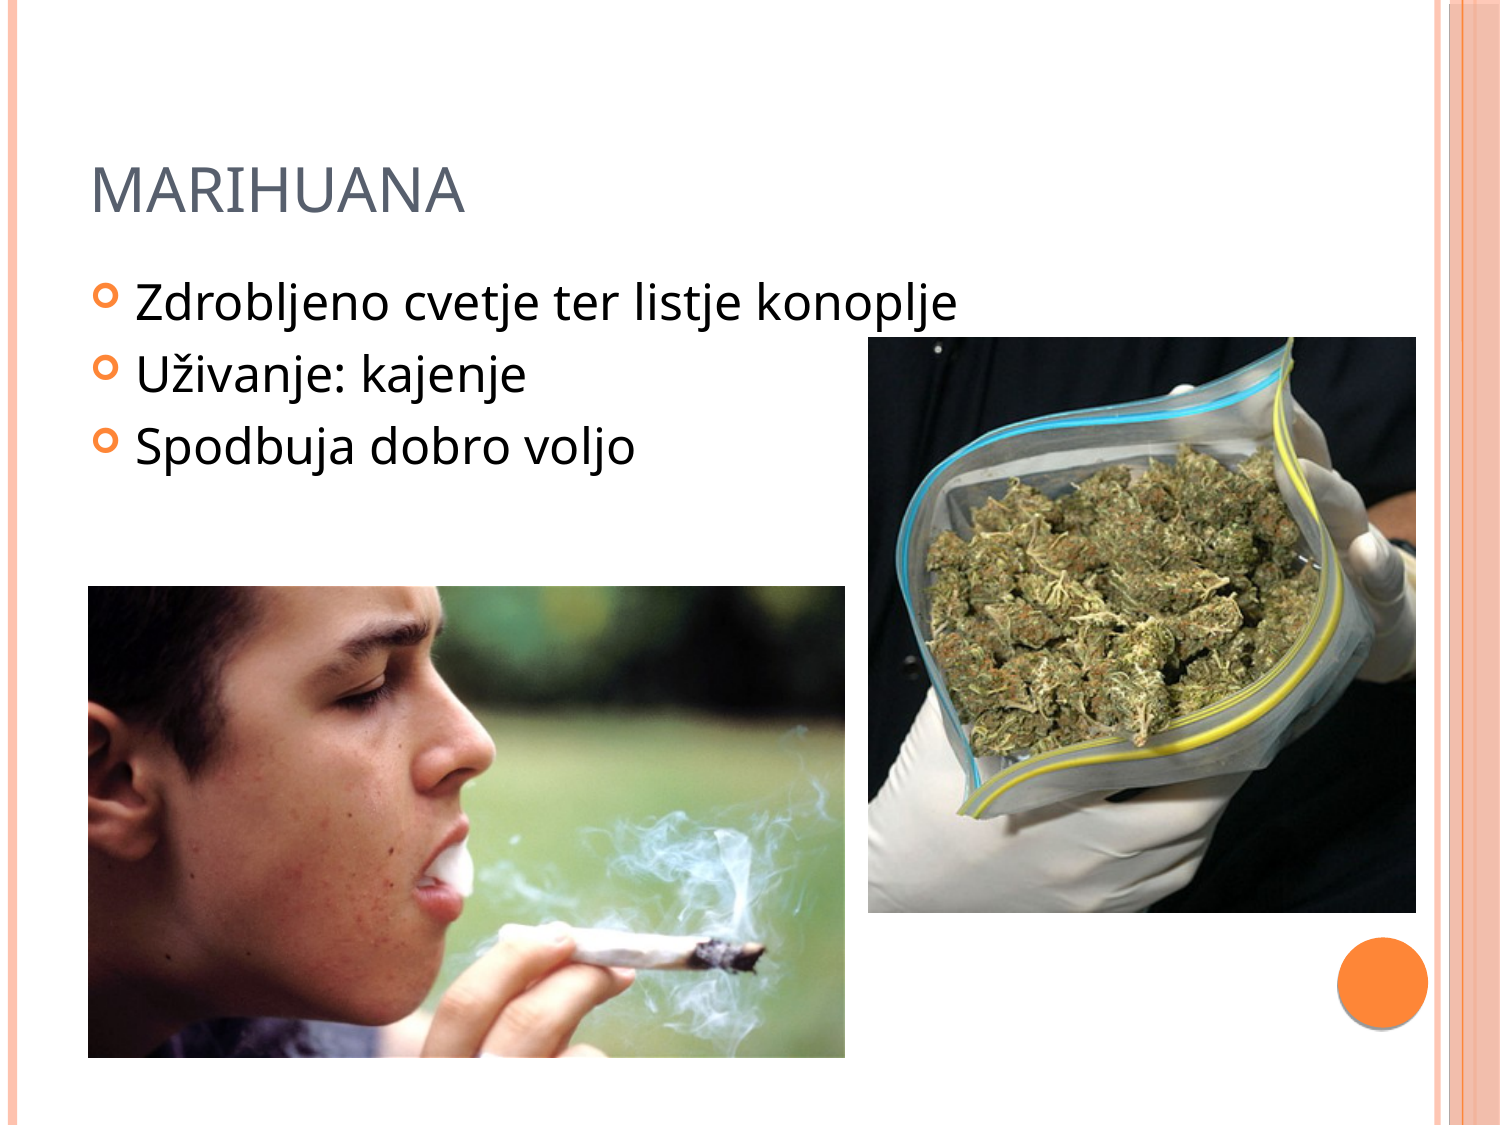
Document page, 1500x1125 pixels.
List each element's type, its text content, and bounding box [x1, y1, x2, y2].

picture [88, 586, 845, 1058]
title MARIHUANA [75, 45, 1300, 233]
picture [868, 337, 1416, 913]
list Zdrobljeno cvetje ter listje konoplje Uživanje: kajenje Spodbuja dobro voljo [75, 262, 1300, 1062]
